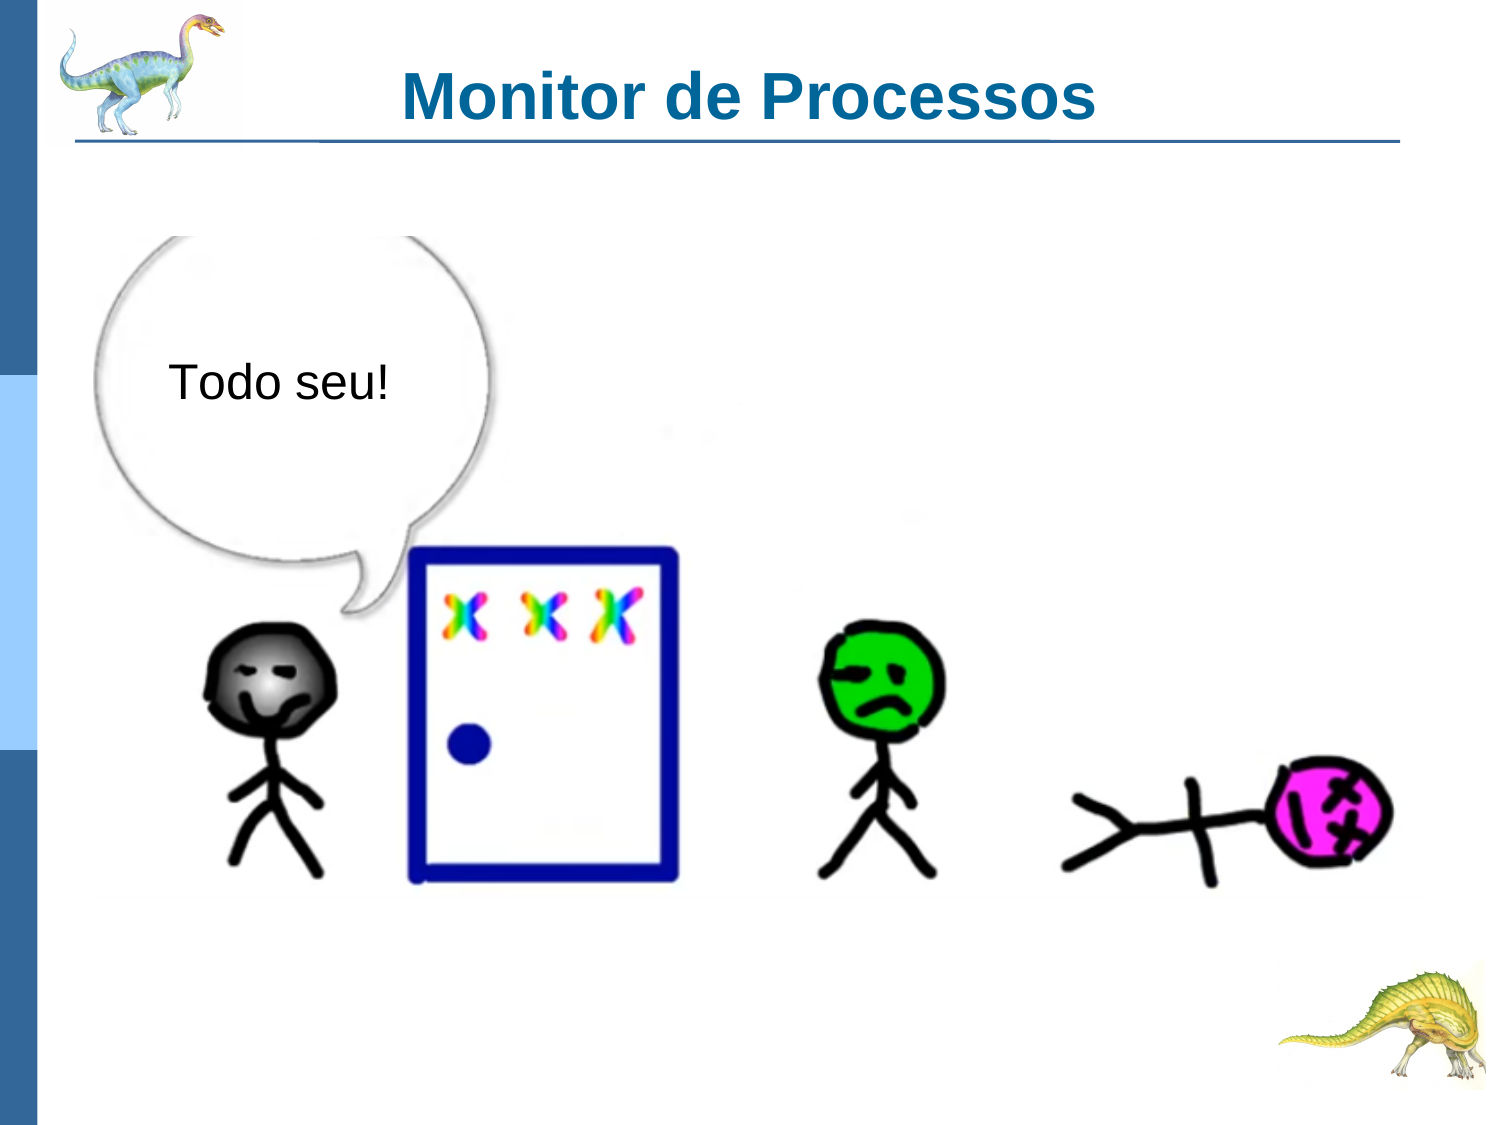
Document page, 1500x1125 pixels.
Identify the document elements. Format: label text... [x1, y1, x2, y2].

picture [1275, 959, 1486, 1090]
picture [46, 0, 243, 149]
text_box Monitor de Processos [75, 45, 1426, 141]
text_box Todo seu! [153, 342, 438, 418]
picture [93, 236, 1428, 898]
